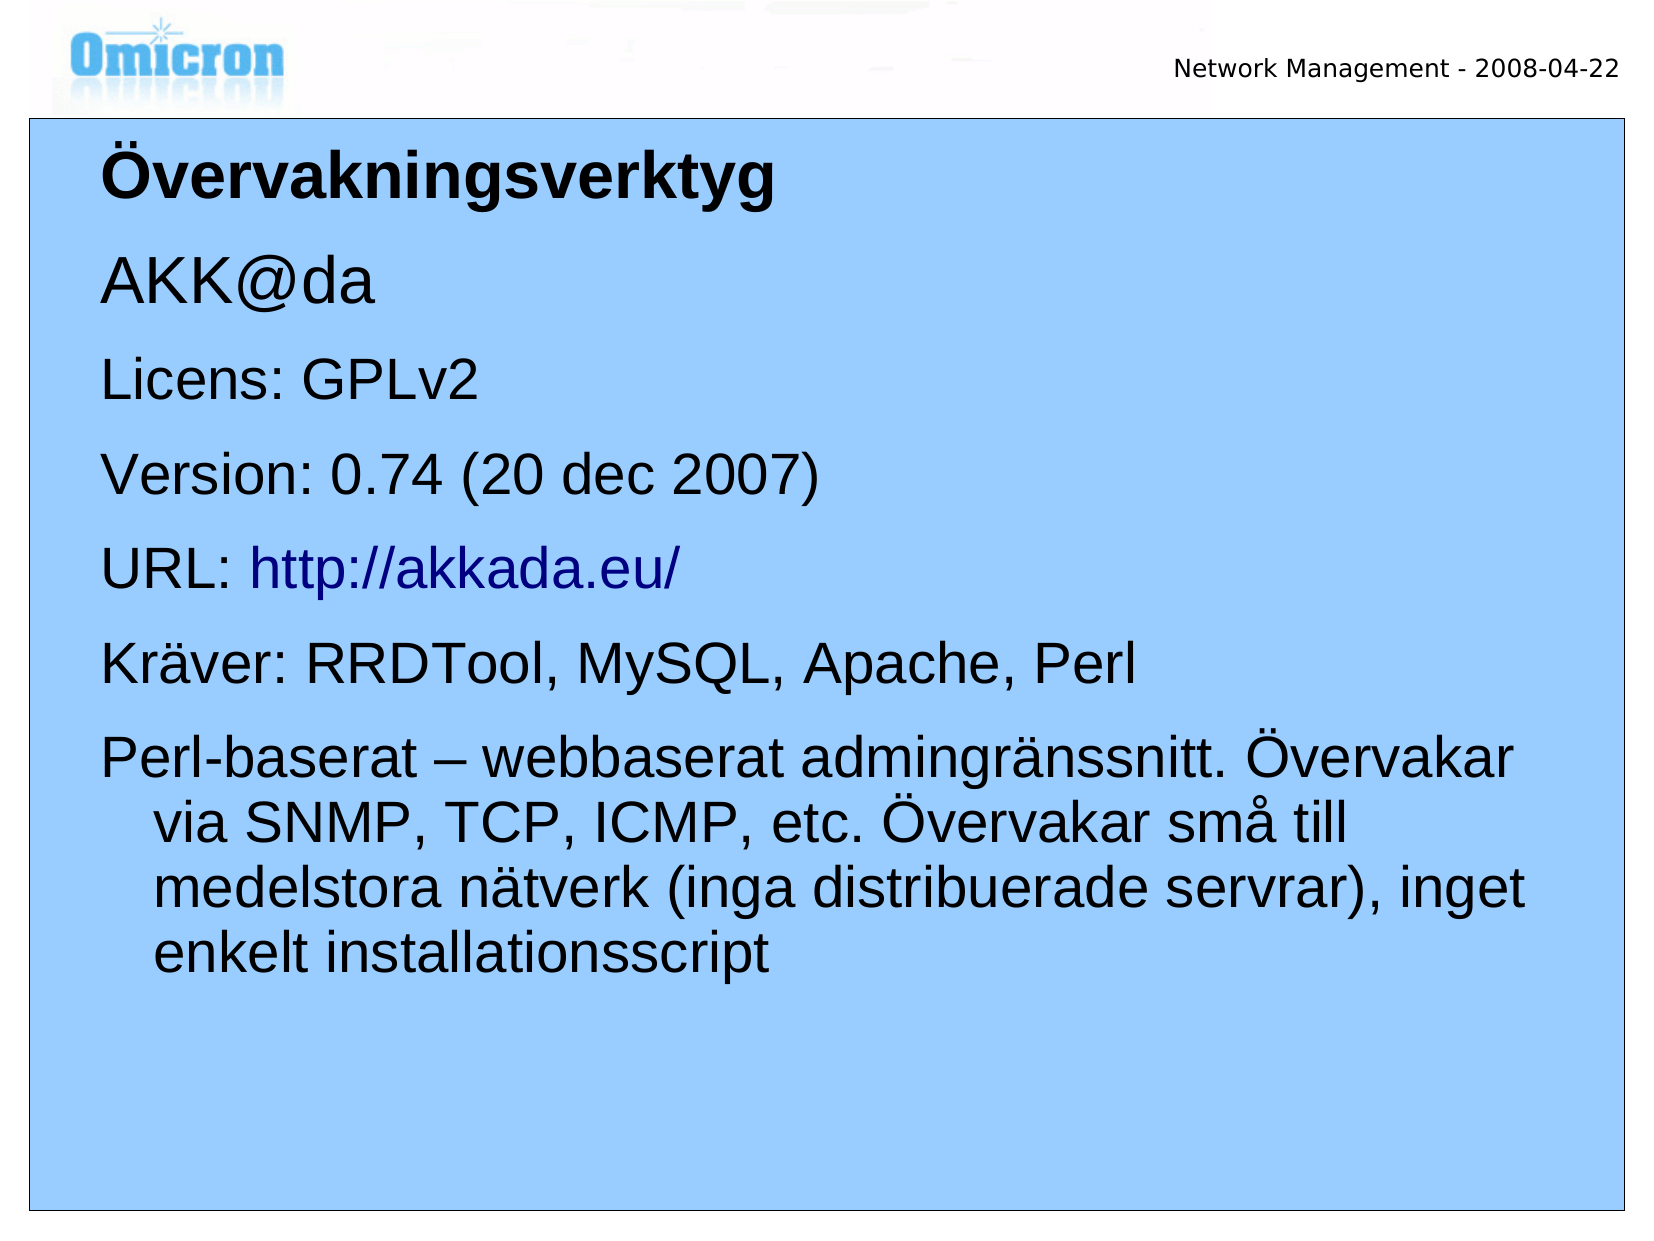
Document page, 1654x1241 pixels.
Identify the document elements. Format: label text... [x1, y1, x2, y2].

text_box Network Management - 2008-04-22 [1158, 46, 1636, 91]
text_box [29, 118, 1625, 1211]
picture [29, 0, 1211, 118]
list Övervakningsverktyg AKK@da Licens: GPLv2 Version: 0.74 (20 dec 2007) URL: http://akkada.eu/ Kräver: RRDTool, MySQL, Apache, Perl Perl-baserat – webbaserat admingränssnitt. Övervakar via SNMP, TCP, ICMP, etc. Övervakar små till medelstora nätverk (inga distribuerade servrar), inget enkelt installationsscript [82, 138, 1571, 1241]
